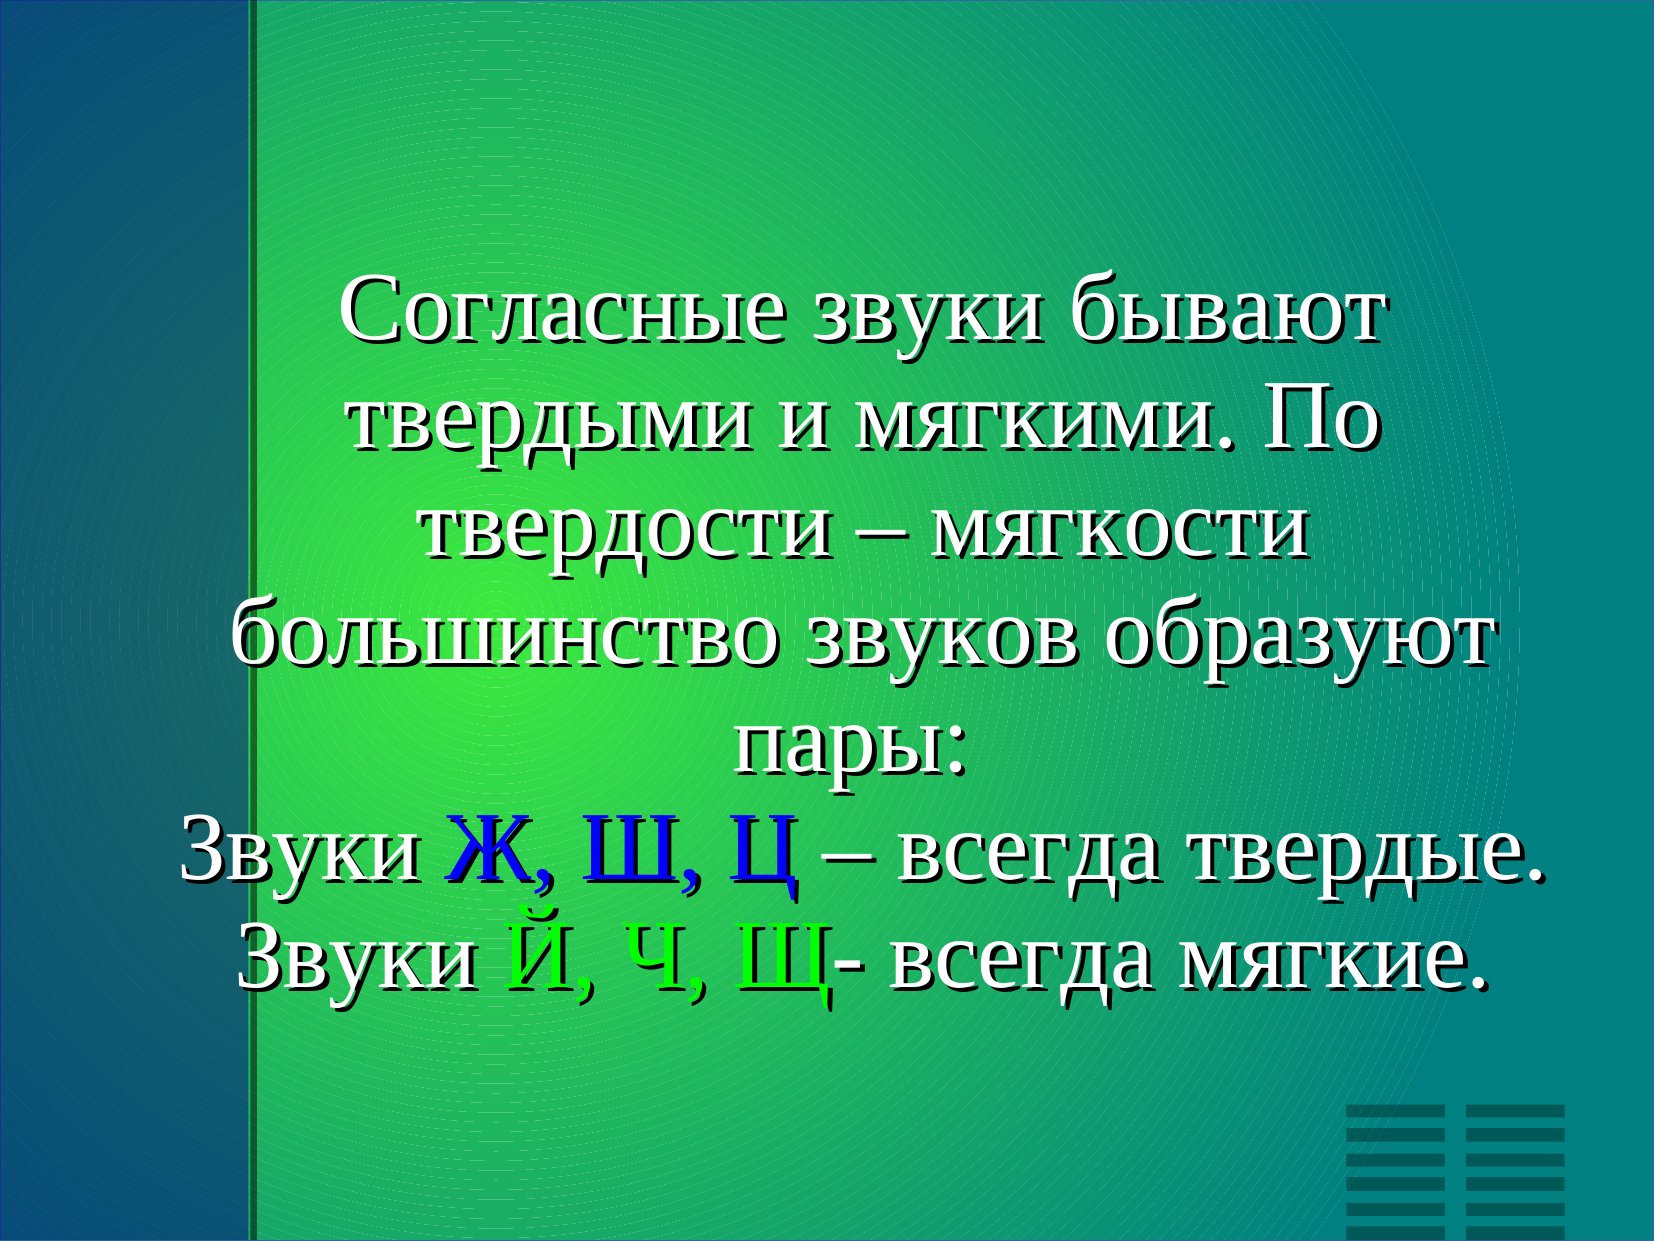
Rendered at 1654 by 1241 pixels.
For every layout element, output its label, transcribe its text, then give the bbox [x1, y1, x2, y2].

title Согласные звуки бывают твердыми и мягкими. По твердости – мягкости большинство звуков образуют пары: Звуки Ж, Ш, Ц – всегда твердые. Звуки Й, Ч, Щ- всегда мягкие. [157, 252, 1570, 1009]
